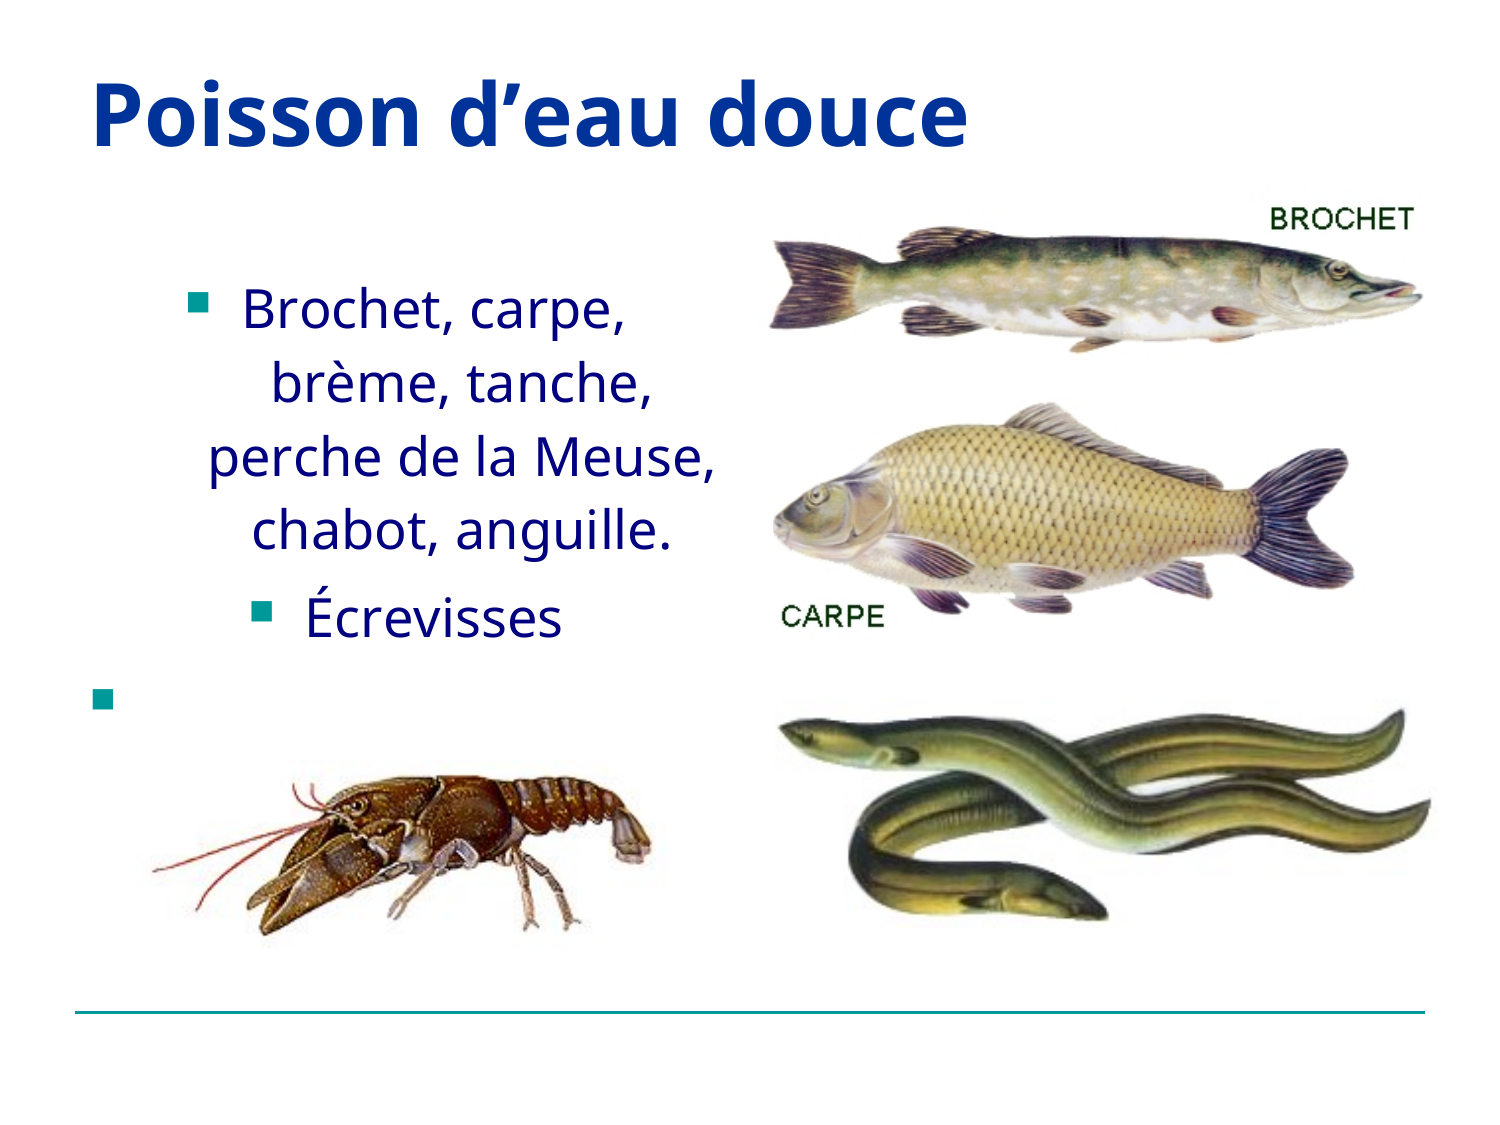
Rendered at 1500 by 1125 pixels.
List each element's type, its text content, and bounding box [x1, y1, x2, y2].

picture [774, 699, 1438, 928]
picture [773, 397, 1366, 646]
list Brochet, carpe, brème, tanche, perche de la Meuse, chabot, anguille. Écrevisses [75, 262, 738, 1006]
picture [750, 184, 1436, 384]
picture [135, 760, 668, 948]
title Poisson d’eau douce [75, 45, 1426, 233]
